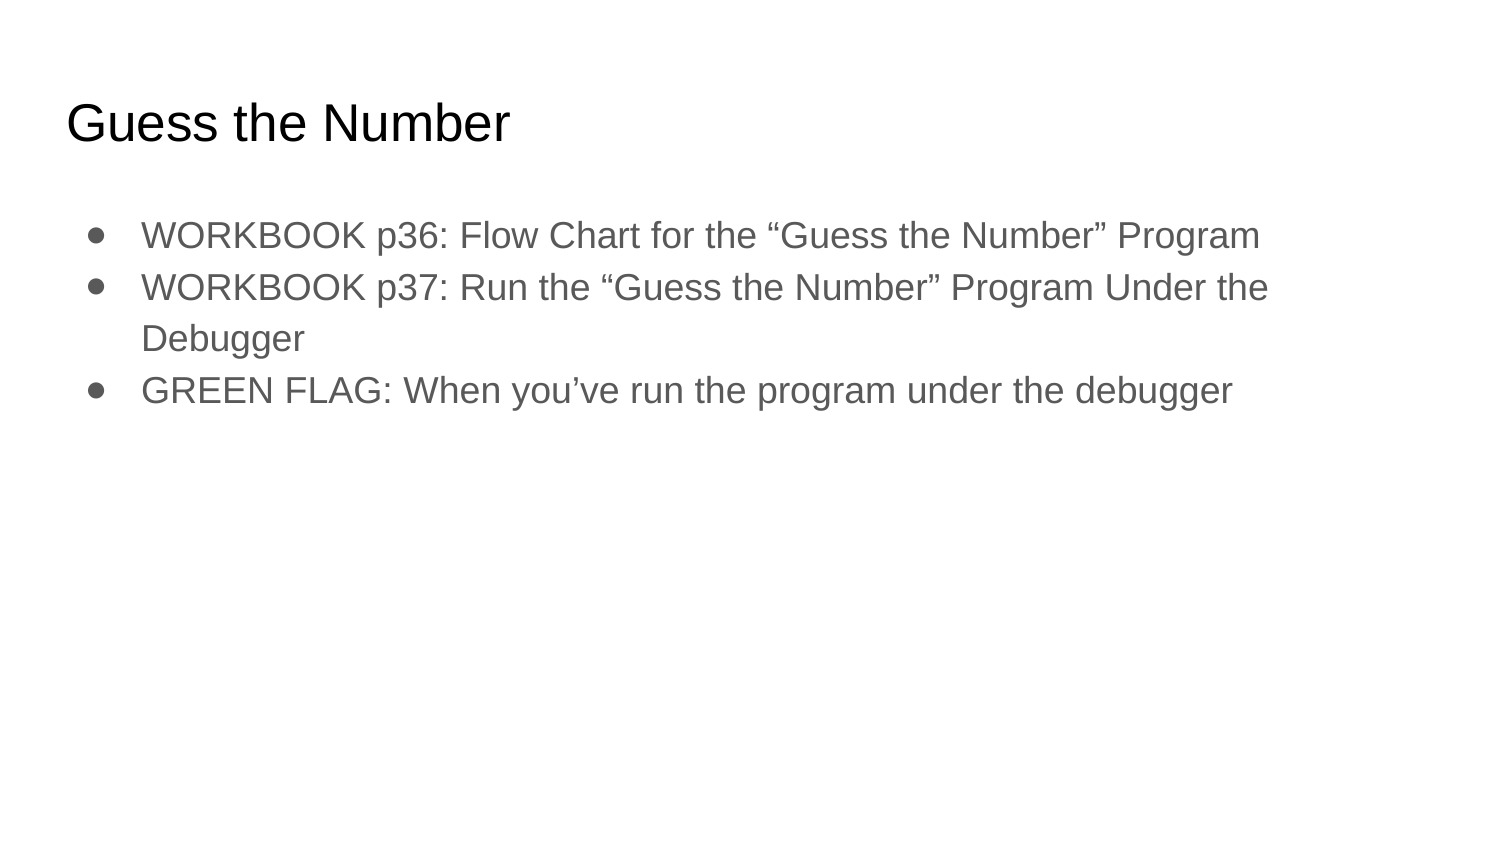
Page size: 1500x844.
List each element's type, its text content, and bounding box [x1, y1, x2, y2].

list WORKBOOK p36: Flow Chart for the “Guess the Number” Program WORKBOOK p37: Run the “Guess the Number” Program Under the Debugger GREEN FLAG: When you’ve run the program under the debugger [51, 189, 1449, 750]
title Guess the Number [51, 72, 1449, 167]
